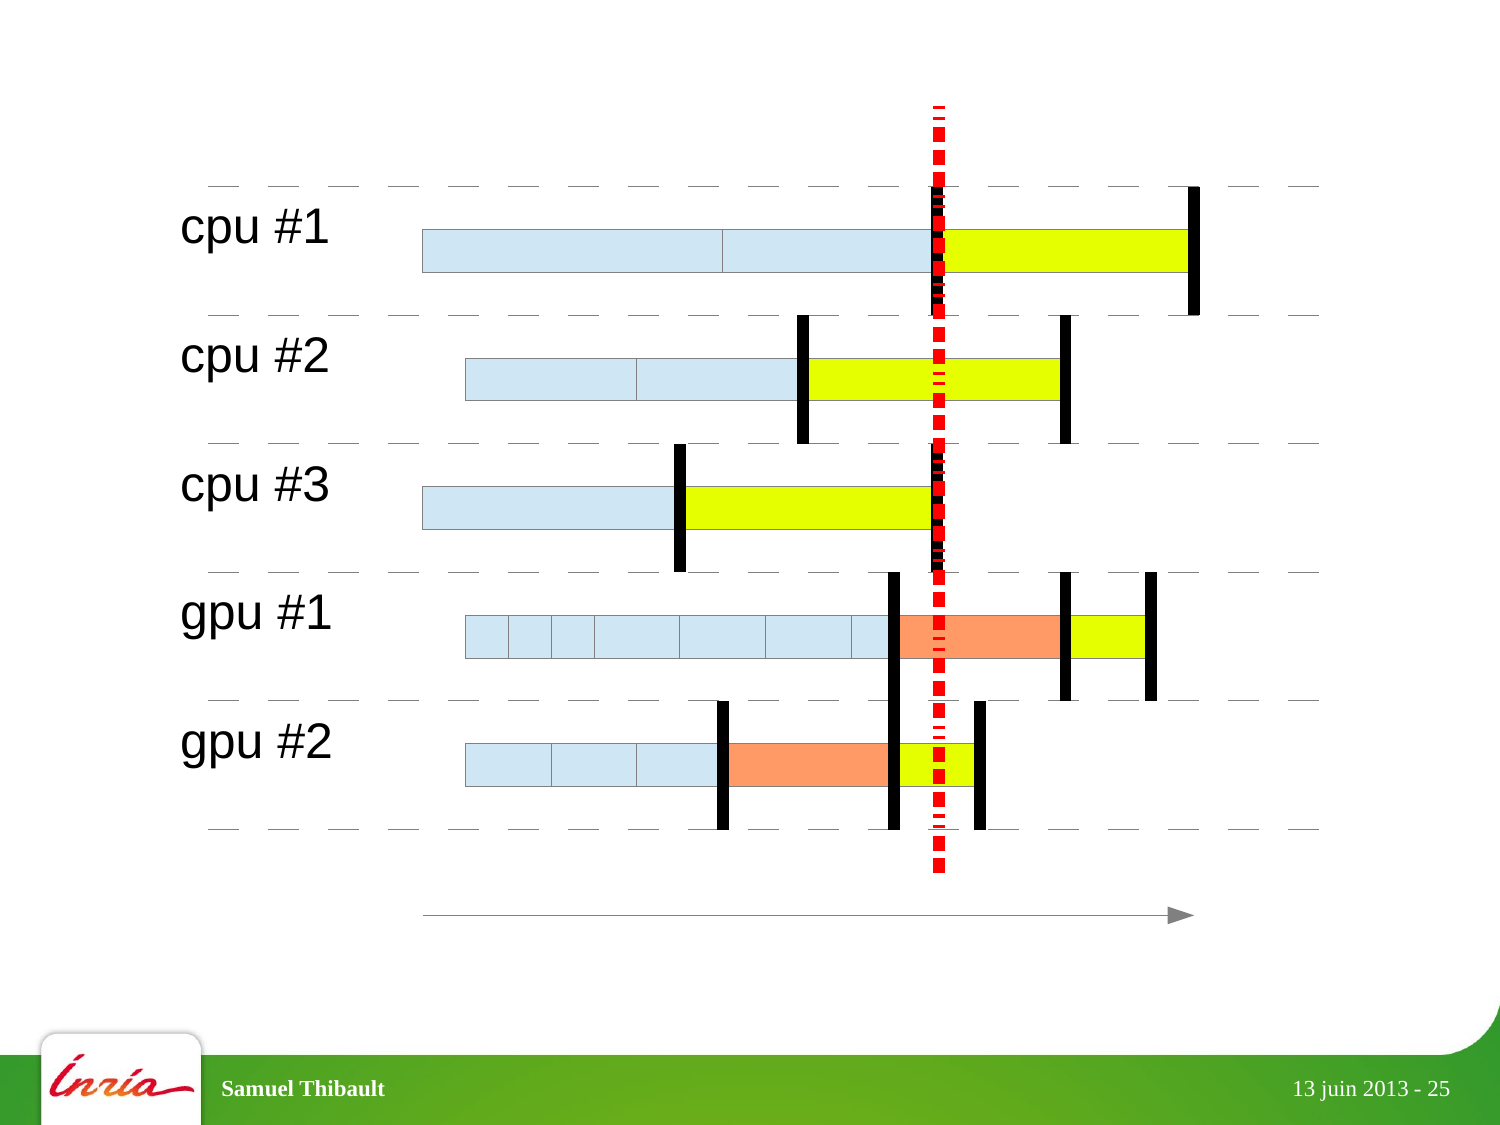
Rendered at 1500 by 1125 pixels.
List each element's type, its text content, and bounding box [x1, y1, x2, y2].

text_box gpu #1 [165, 572, 423, 682]
text_box [809, 358, 1060, 401]
text_box [900, 615, 1060, 659]
text_box [422, 229, 931, 273]
text_box [729, 743, 888, 787]
text_box [1071, 615, 1145, 659]
text_box [465, 615, 888, 659]
text_box cpu #2 [165, 315, 423, 424]
text_box cpu #3 [165, 443, 423, 553]
text_box [900, 743, 974, 787]
text_box [465, 743, 717, 787]
text_box [465, 358, 797, 401]
text_box [943, 229, 1188, 273]
picture [0, 947, 1500, 1125]
text_box [422, 486, 674, 530]
text_box cpu #1 [165, 186, 423, 296]
text_box [686, 486, 931, 530]
text_box gpu #2 [165, 700, 423, 810]
